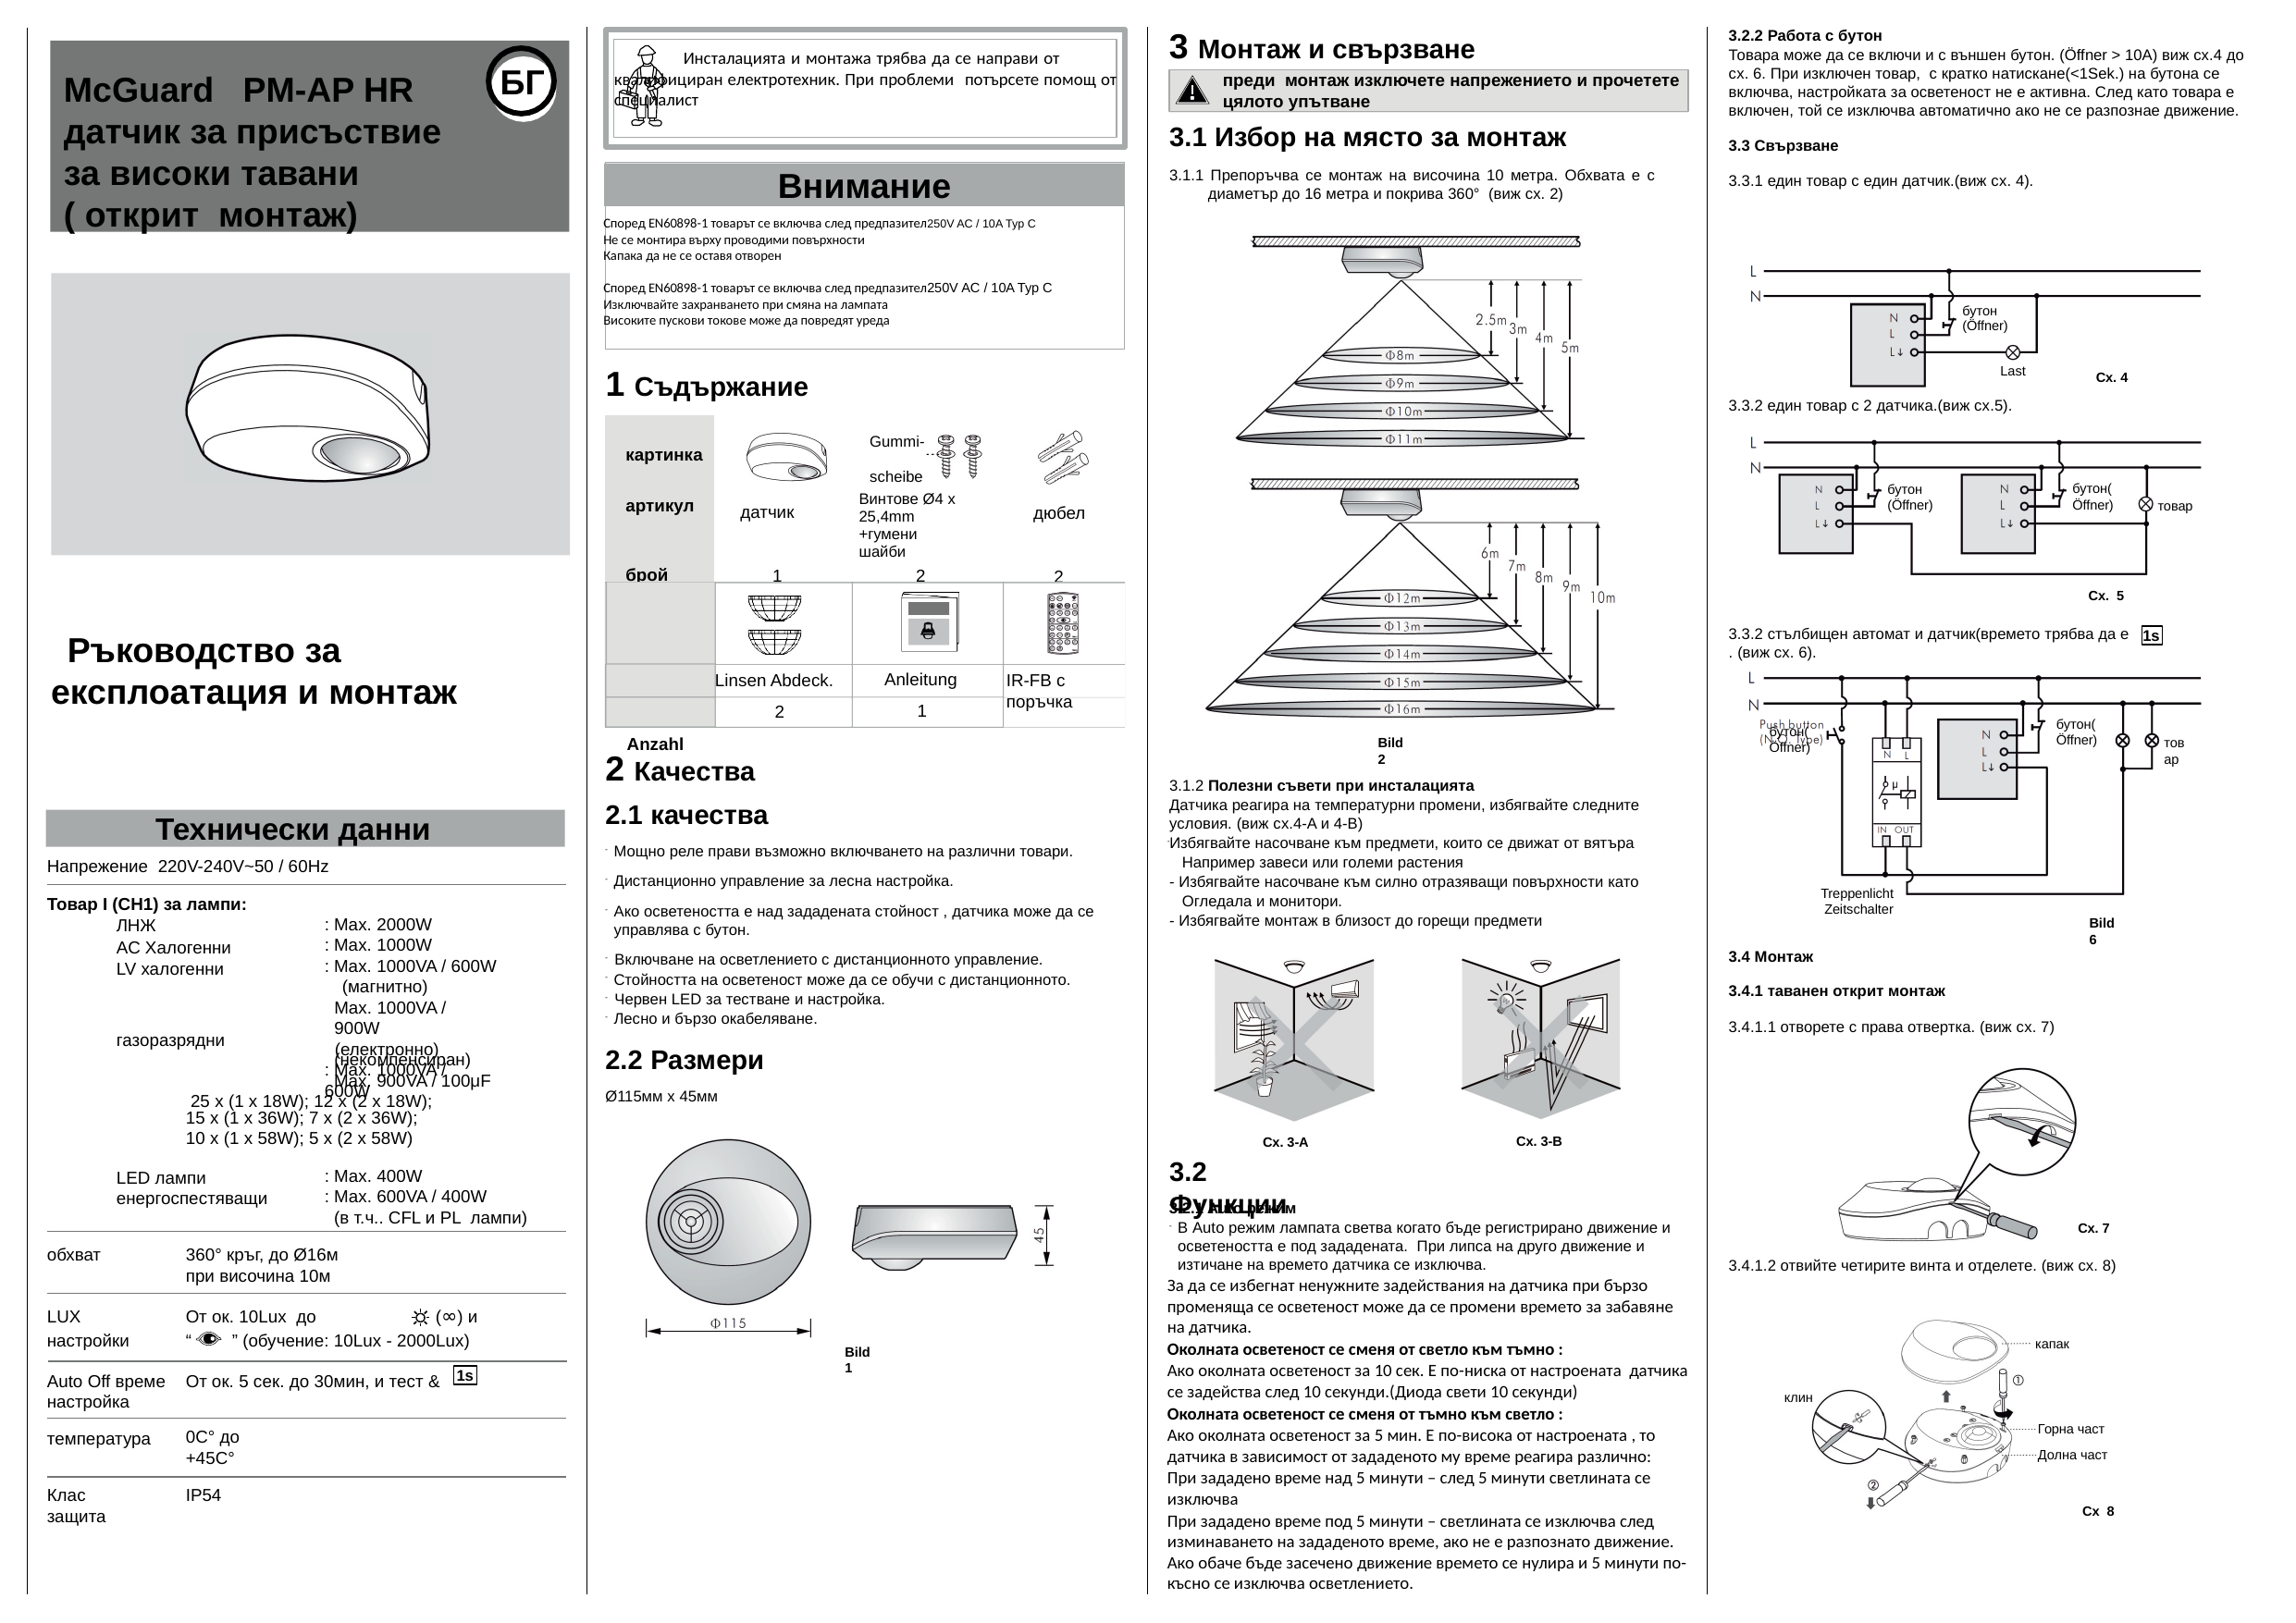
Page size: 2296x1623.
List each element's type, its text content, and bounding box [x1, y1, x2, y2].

text_box Технически данни [45, 809, 565, 847]
text_box [1745, 670, 2205, 903]
text_box [1837, 1066, 2078, 1244]
text_box Внимание [604, 163, 1125, 206]
text_box : Max. 2000W : Max. 1000W : Max. 1000VA / 600W (магнитно) Max. 1000VA / 900W (електронно) : Max. 1000VA / 600W [322, 913, 499, 1100]
text_box Bild 6 [2087, 915, 2126, 948]
text_box [604, 582, 1126, 728]
text_box [1747, 434, 2207, 580]
text_box (∞) и [433, 1303, 502, 1327]
text_box товар [2157, 497, 2212, 514]
text_box Bild 2 [1376, 733, 1414, 768]
text_box (некомпенсиран) [332, 1048, 489, 1069]
text_box Клас защита [44, 1483, 123, 1527]
text_box Според EN60898-1 товарът се включва след предпазител250V AC / 10A Typ C Не се монтира върху проводими повърхности Капака да не се оставя отворен Според EN60898-1 товарът се включва след предпазител250V AC / 10A Typ C Изключвайте захранването при смяна на лампата Високите пускови токове може да повредят уреда [603, 215, 1126, 359]
text_box Товар I (CH1) за лампи: ЛНЖ AC Халогенни LV халогенни [44, 893, 279, 979]
table_cell Винтове Ø4 x 25,4mm +гумени шайби [851, 490, 1001, 565]
text_box Сх. 3-B [1514, 1132, 1566, 1150]
text_box 15 x (1 x 36W); 7 x (2 x 36W); 10 x (1 x 58W); 5 x (2 x 58W) [183, 1106, 418, 1149]
text_box Сх. 4 3.3.2 един товар с 2 датчика.(виж сх.5). [1726, 368, 2166, 415]
text_box Last [1997, 363, 2030, 368]
table_header картинка [605, 415, 714, 490]
text_box [417, 1315, 424, 1321]
text_box [501, 102, 541, 110]
text_box : Max. 400W : Max. 600VA / 400W (в т.ч.. CFL и PL лампи) [322, 1164, 533, 1228]
table_cell дюбел [1001, 490, 1124, 565]
table_cell брой [605, 565, 714, 582]
text_box Treppenlicht Zeitschalter [1819, 884, 1897, 917]
text_box 3.3.2 стълбищен автомат и датчик(времето трябва да е . (виж сх. 6). [1726, 624, 2195, 662]
text_box [746, 432, 828, 482]
text_box клин [1782, 1388, 1818, 1406]
text_box IR-FB с поръчка [1004, 669, 1119, 712]
text_box McGuard PM-AP HR датчик за присъствие за високи тавани ( открит монтаж) [63, 67, 462, 234]
text_box Artikel Anzahl [624, 728, 686, 755]
table_cell 2 [851, 565, 1001, 582]
text_box Инсталацията и монтажа трябва да се направи от квалифициран електротехник. При проблеми потърсете помощ от специалист [613, 47, 1117, 110]
text_box газоразрядни [114, 1028, 271, 1051]
text_box [1213, 957, 1377, 1122]
table_cell датчик [714, 490, 851, 565]
text_box 3 Монтаж и свързване [1167, 24, 1673, 67]
text_box Горна част [2035, 1420, 2154, 1437]
text_box 0C° до +45C° [183, 1426, 298, 1469]
text_box [1202, 474, 1619, 721]
table_header [1001, 415, 1124, 490]
text_box бутон(Öffner) [2068, 478, 2137, 513]
text_box 3.1 Избор на място за монтаж 3.1.1 Препоръчва се монтаж на височина 10 метра. Обхвата е с диаметър до 16 метра и покрива 360° (виж сх. 2) [1167, 119, 1657, 203]
text_box [204, 1334, 210, 1343]
text_box бутон(Öffner) [1767, 722, 1818, 756]
text_box 1 Съдържание [603, 362, 882, 404]
text_box 3.2.2 Работа с бутон Товара може да се включи и с външен бутон. (Öffner > 10A) виж сх.4 до сх. 6. При изключен товар, с кратко натискане(<1Sek.) на бутона се включва, настройката за осветеност не е активна. След като товара е включен, той се изключва автоматично ако не се разпознае движение. 3.3 Свързване 3.3.1 един товар с един датчик.(виж сх. 4). [1726, 25, 2248, 190]
text_box [1459, 956, 1623, 1121]
text_box Сх 8 [2080, 1502, 2118, 1519]
table_header [714, 415, 851, 490]
text_box [642, 1136, 1055, 1340]
text_box БГ [500, 59, 570, 102]
text_box Сх. 3-A 3.2 Функции [1167, 1133, 1330, 1198]
text_box [51, 273, 571, 556]
text_box [502, 52, 540, 59]
text_box преди монтаж изключете напрежението и прочетете цялото упътване [1169, 69, 1688, 112]
text_box 3.4 Монтаж 3.4.1 таванен открит монтаж 3.4.1.1 отворете с права отвертка. (виж сх. 7) [1726, 947, 2222, 1037]
table_cell 1 [714, 565, 851, 582]
text_box Ръководство за експлоатация и монтаж [49, 627, 536, 711]
text_box Сх. 5 [2086, 586, 2125, 604]
text_box капак [2033, 1335, 2105, 1352]
text_box Auto Off време настройка [44, 1370, 177, 1412]
text_box LUX настройки [44, 1305, 134, 1350]
text_box Долна част [2035, 1446, 2142, 1463]
table_cell артикул [605, 490, 714, 565]
text_box [1037, 430, 1089, 485]
text_box товар [2162, 734, 2192, 768]
text_box (Öffner) [1960, 316, 2011, 334]
text_box бутон [1960, 301, 2002, 316]
text_box LED лампи енергоспестяващи [114, 1166, 304, 1209]
table_cell 2 [1001, 565, 1124, 582]
text_box обхват [44, 1244, 142, 1265]
text_box [1233, 232, 1603, 453]
table_header Gummi- scheibe [851, 415, 1001, 490]
text_box От ок. 5 сек. до 30мин, и тест & [183, 1370, 492, 1391]
text_box [492, 62, 500, 100]
text_box “ ” (обучение: 10Lux - 2000Lux) [183, 1329, 492, 1350]
text_box 1s [453, 1366, 477, 1385]
text_box 3.4.1.2 отвийте четирите винта и отделете. (виж сх. 8) [1726, 1255, 2244, 1274]
text_box IP54 [183, 1484, 224, 1506]
text_box Max. 900VA / 100μF 25 x (1 x 18W); 12 x (2 x 18W); [183, 1069, 493, 1112]
text_box [50, 40, 570, 232]
text_box 2 Качества 2.1 качества Мощно реле прави възможно включването на различни товари. Дистанционно управление за лесна настройка. Ако осветеността е над зададената стойност , датчика може да се управлява с бутон. Включване на осветлението с дистанционното управление. Стойността на осветеност може да се обучи с дистанционното. Червен LED за тестване и настройка. Лесно и бързо окабеляване. 2.2 Размери Ø115мм x 45мм [603, 745, 1117, 1105]
text_box 3.2.1 Auto режим В Auto режим лампата светва когато бъде регистрирано движение и осветеността е под зададената. При липса на друго движение и изтичане на времето датчика се изключва. За да се избегнат ненужните задействания на датчика при бързо променяща се осветеност може да се промени времето за забавяне на датчика. Околната осветеност се сменя от светло към тъмно : Ако околната осветеност за 10 сек. Е по-ниска от настроената датчика се задейства след 10 секунди.(Диода свети 10 секунди) Околната осветеност се сменя от тъмно към светло : Ако околната осветеност за 5 мин. Е по-висока от настроената , то датчика в зависимост от зададеното му време реагира различно: При зададено време над 5 минути – след 5 минути светлината се изключва При зададено време под 5 минути – светлината се изключва след изминаването на зададеното време, ако не е разпознато движение. Ако обаче бъде засечено движение времето се нулира и 5 минути по-късно се изключва осветлението. [1167, 1198, 1703, 1593]
text_box Напрежение 220V-240V~50 / 60Hz [44, 855, 410, 876]
text_box [1745, 264, 2203, 389]
text_box бутон(Öffner) [2045, 713, 2114, 748]
text_box [1810, 1318, 2105, 1511]
text_box температура [44, 1428, 154, 1449]
text_box 3.1.2 Полезни съвети при инсталацията Датчика реагира на температурни промени, избягвайте следните условия. (виж сх.4-A и 4-B) Избягвайте насочване към предмети, които се движат от вятъра Например завеси или големи растения - Избягвайте насочване към силно отразяващи повърхности като Огледала и монитори. - Избягвайте монтаж в близост до горещи предмети [1167, 776, 1666, 930]
text_box Bild 1 [843, 1343, 881, 1376]
text_box Сх. 7 [2076, 1220, 2114, 1236]
text_box бутон (Öffner) [1882, 480, 1952, 513]
text_box 1s [2142, 626, 2163, 646]
text_box [926, 434, 983, 479]
text_box От ок. 10Lux до [183, 1305, 409, 1326]
text_box 360° кръг, до Ø16м при височина 10м [183, 1244, 376, 1286]
